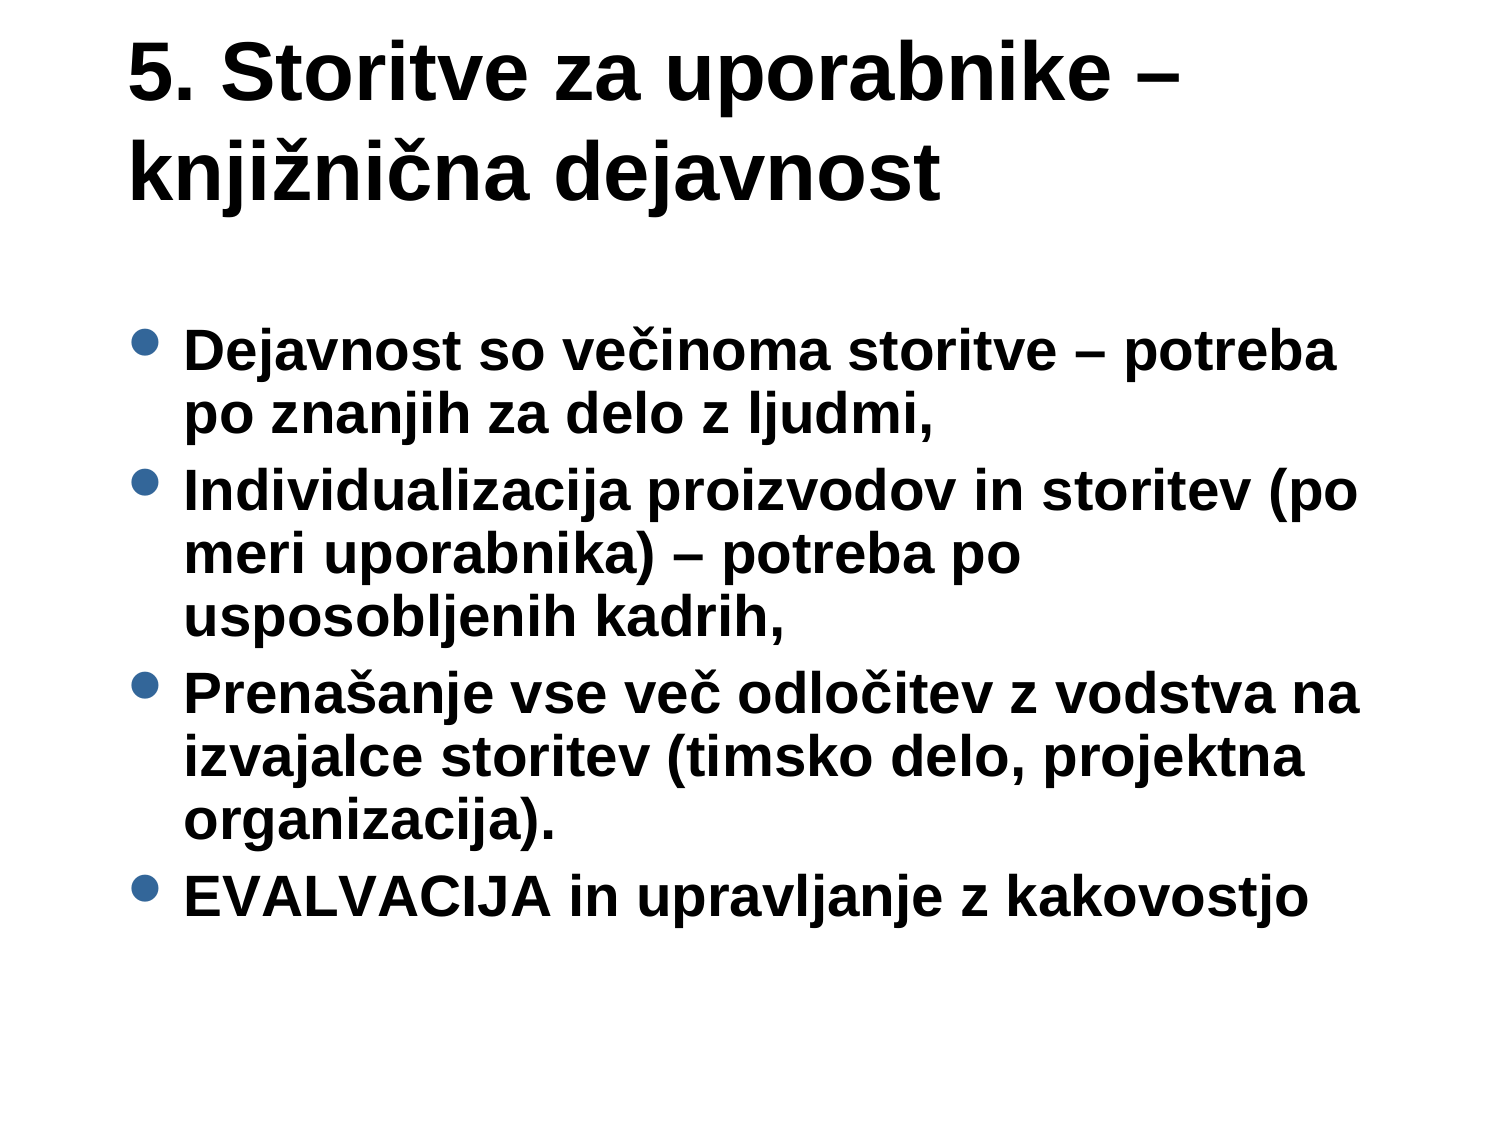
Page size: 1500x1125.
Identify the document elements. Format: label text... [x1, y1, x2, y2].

title 5. Storitve za uporabnike – knjižnična dejavnost [112, 9, 1388, 225]
list Dejavnost so večinoma storitve – potreba po znanjih za delo z ljudmi, Individualizacija proizvodov in storitev (po meri uporabnika) – potreba po usposobljenih kadrih, Prenašanje vse več odločitev z vodstva na izvajalce storitev (timsko delo, projektna organizacija). EVALVACIJA in upravljanje z kakovostjo [112, 312, 1388, 1093]
